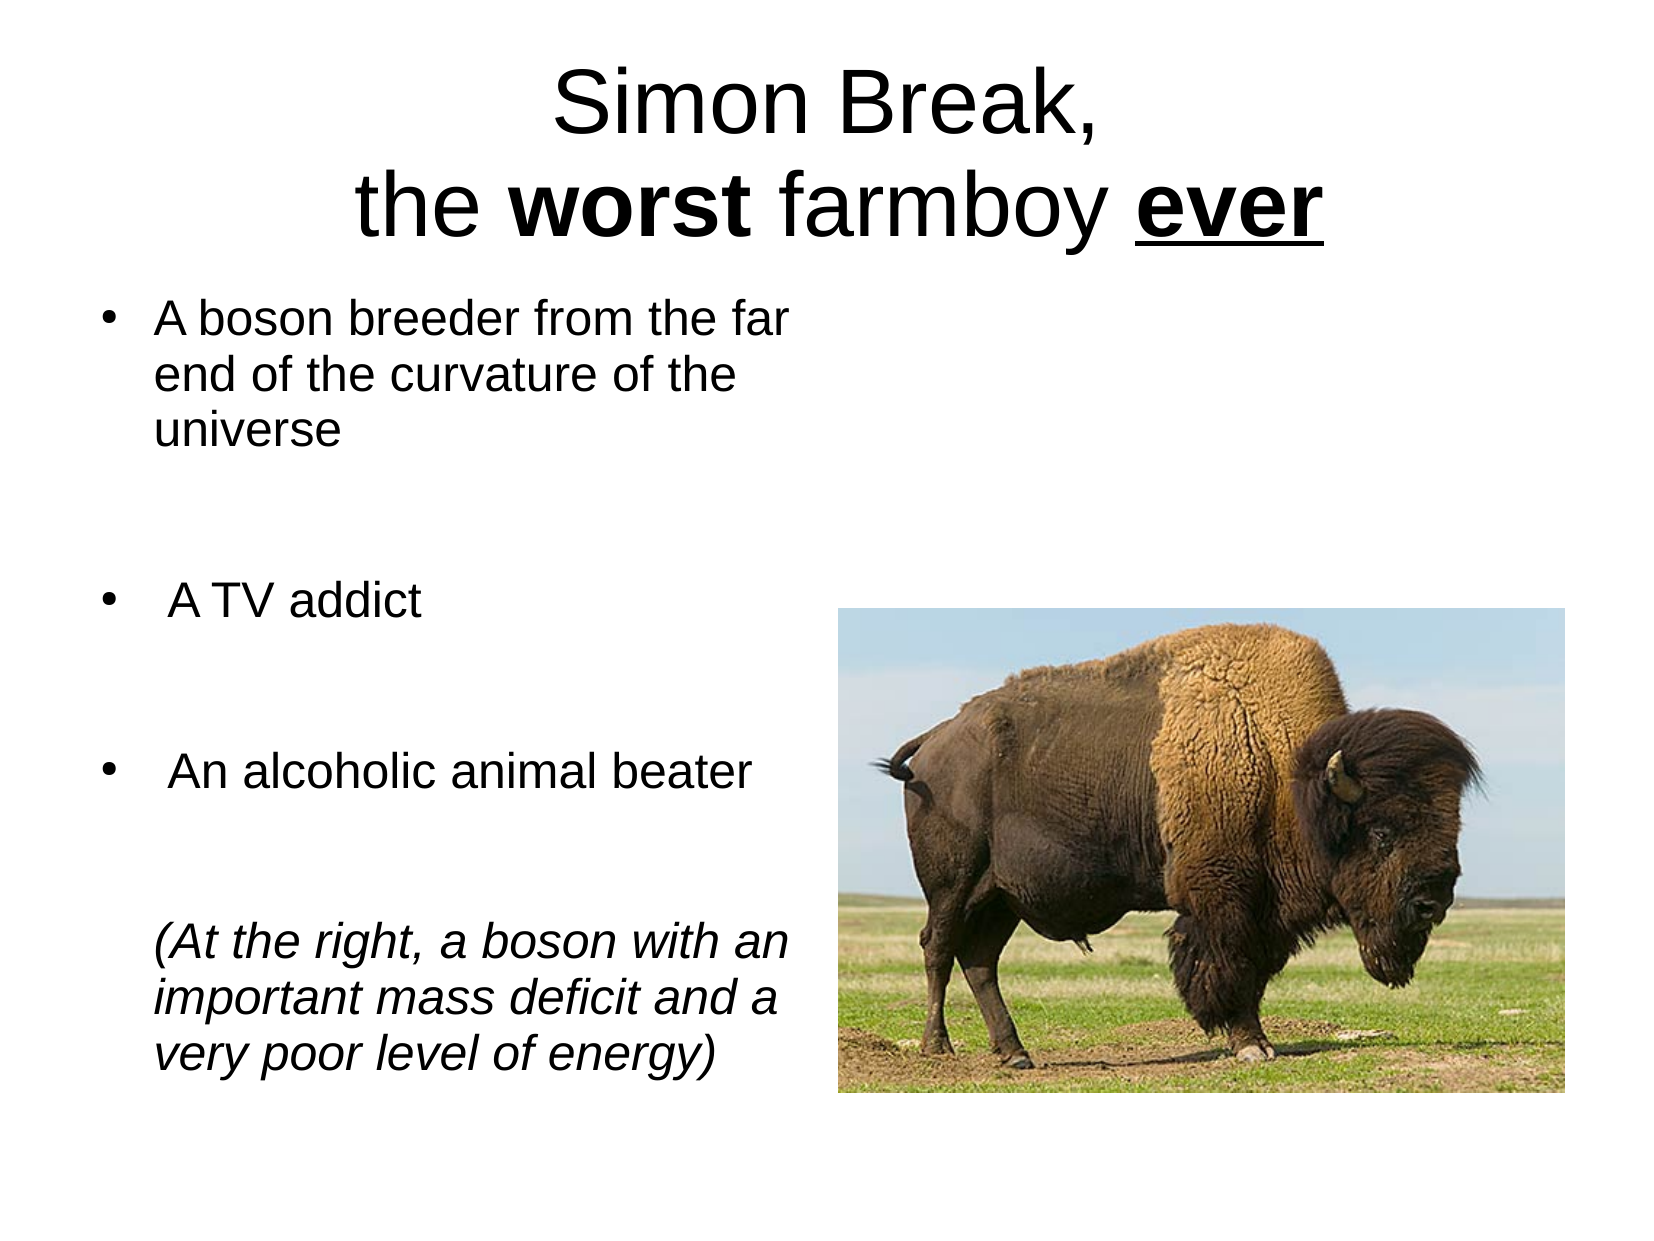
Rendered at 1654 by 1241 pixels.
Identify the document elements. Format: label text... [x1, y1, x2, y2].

picture [838, 608, 1565, 1093]
list A boson breeder from the far end of the curvature of the universe A TV addict An alcoholic animal beater (At the right, a boson with an important mass deficit and a very poor level of energy) [82, 290, 809, 1184]
title Simon Break, the worst farmboy ever [82, 49, 1571, 257]
